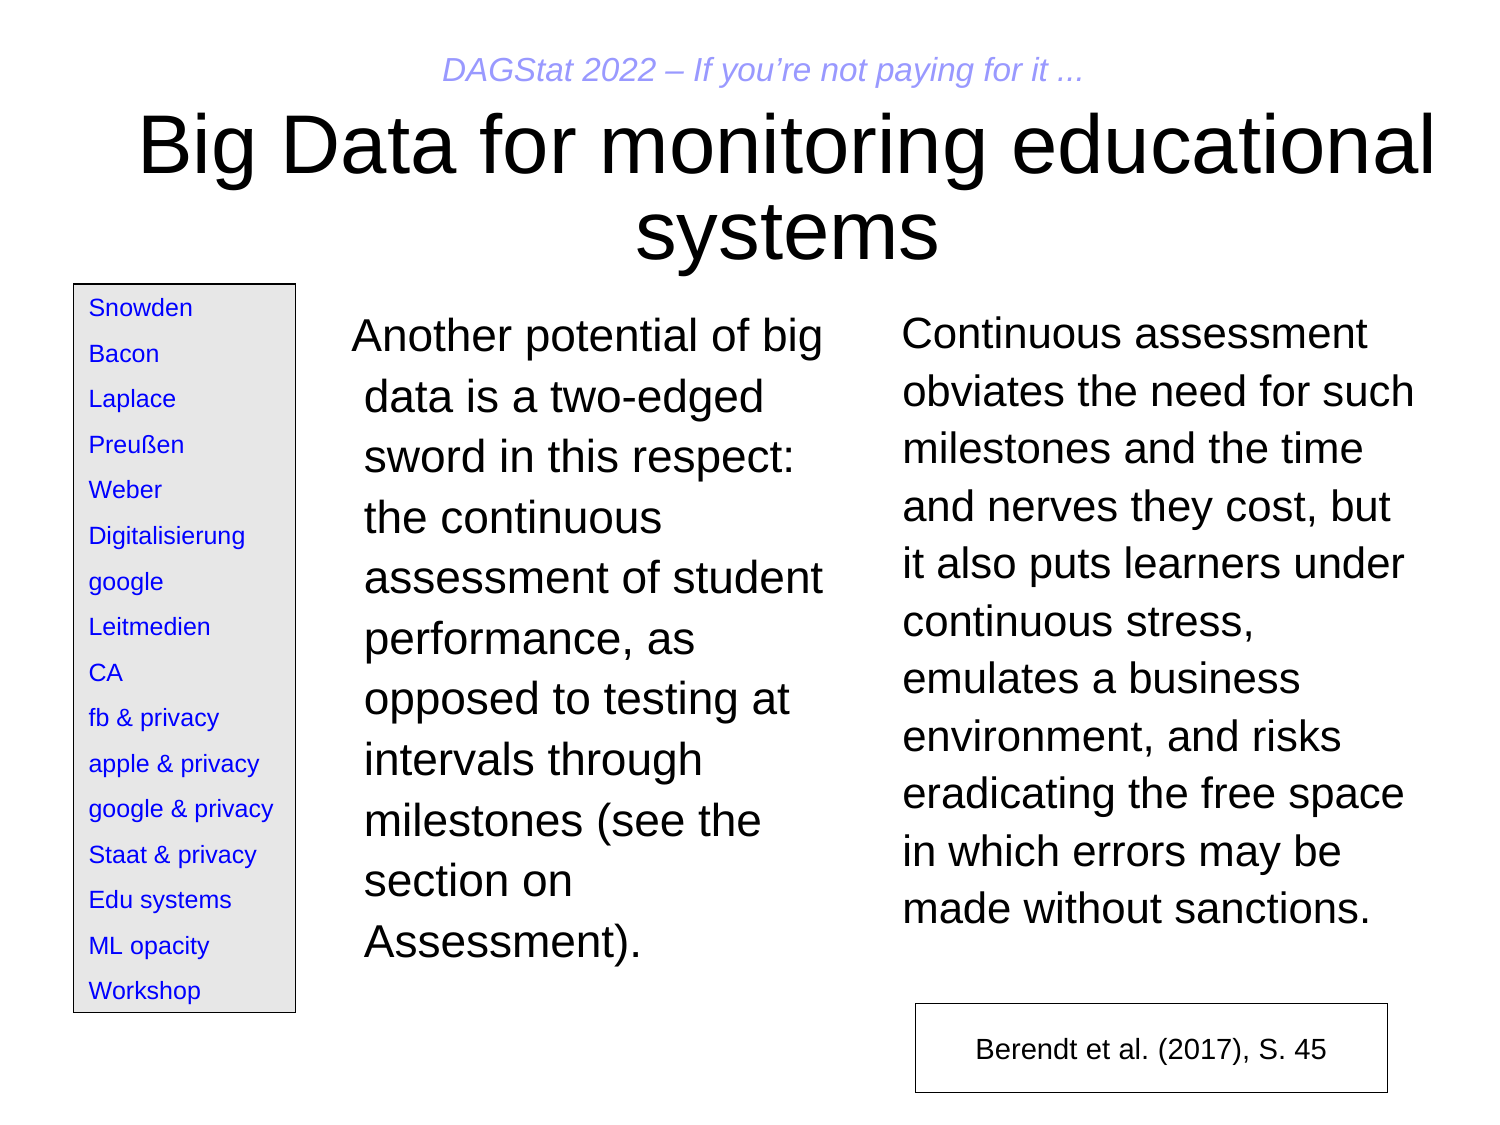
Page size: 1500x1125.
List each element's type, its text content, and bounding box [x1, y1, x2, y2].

text_box Berendt et al. (2017), S. 45 [915, 1003, 1388, 1093]
list Another potential of big data is a two-edged sword in this respect: the continuous assessment of student performance, as opposed to testing at intervals through milestones (see the section on Assessment). [327, 299, 864, 975]
list Continuous assessment obviates the need for such milestones and the time and nerves they cost, but it also puts learners under continuous stress, emulates a business environment, and risks eradicating the free space in which errors may be made without sanctions. [889, 299, 1426, 975]
title Big Data for monitoring educational systems [113, 96, 1463, 285]
